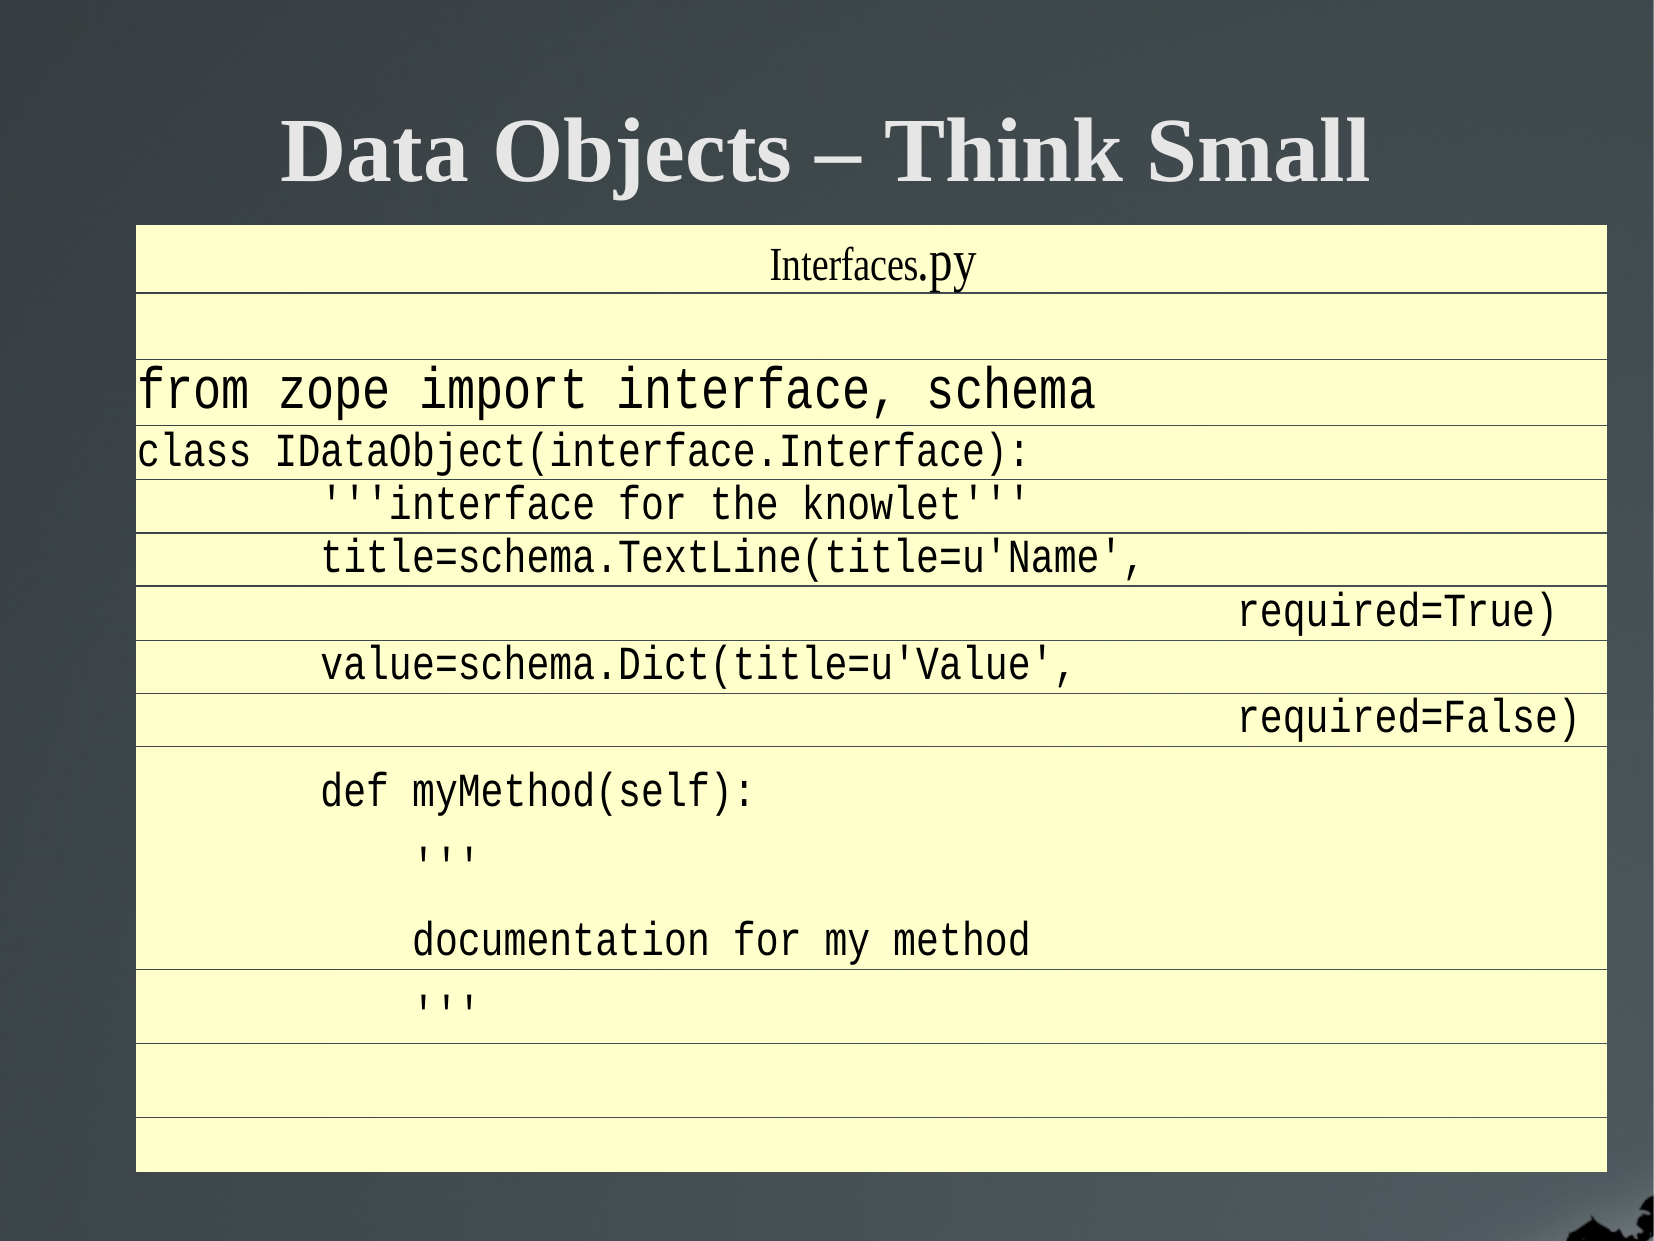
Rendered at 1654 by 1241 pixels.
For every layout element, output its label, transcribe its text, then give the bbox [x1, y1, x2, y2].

chart [136, 225, 1611, 1233]
picture [0, 0, 1654, 1241]
title Data Objects – Think Small [82, 49, 1571, 257]
